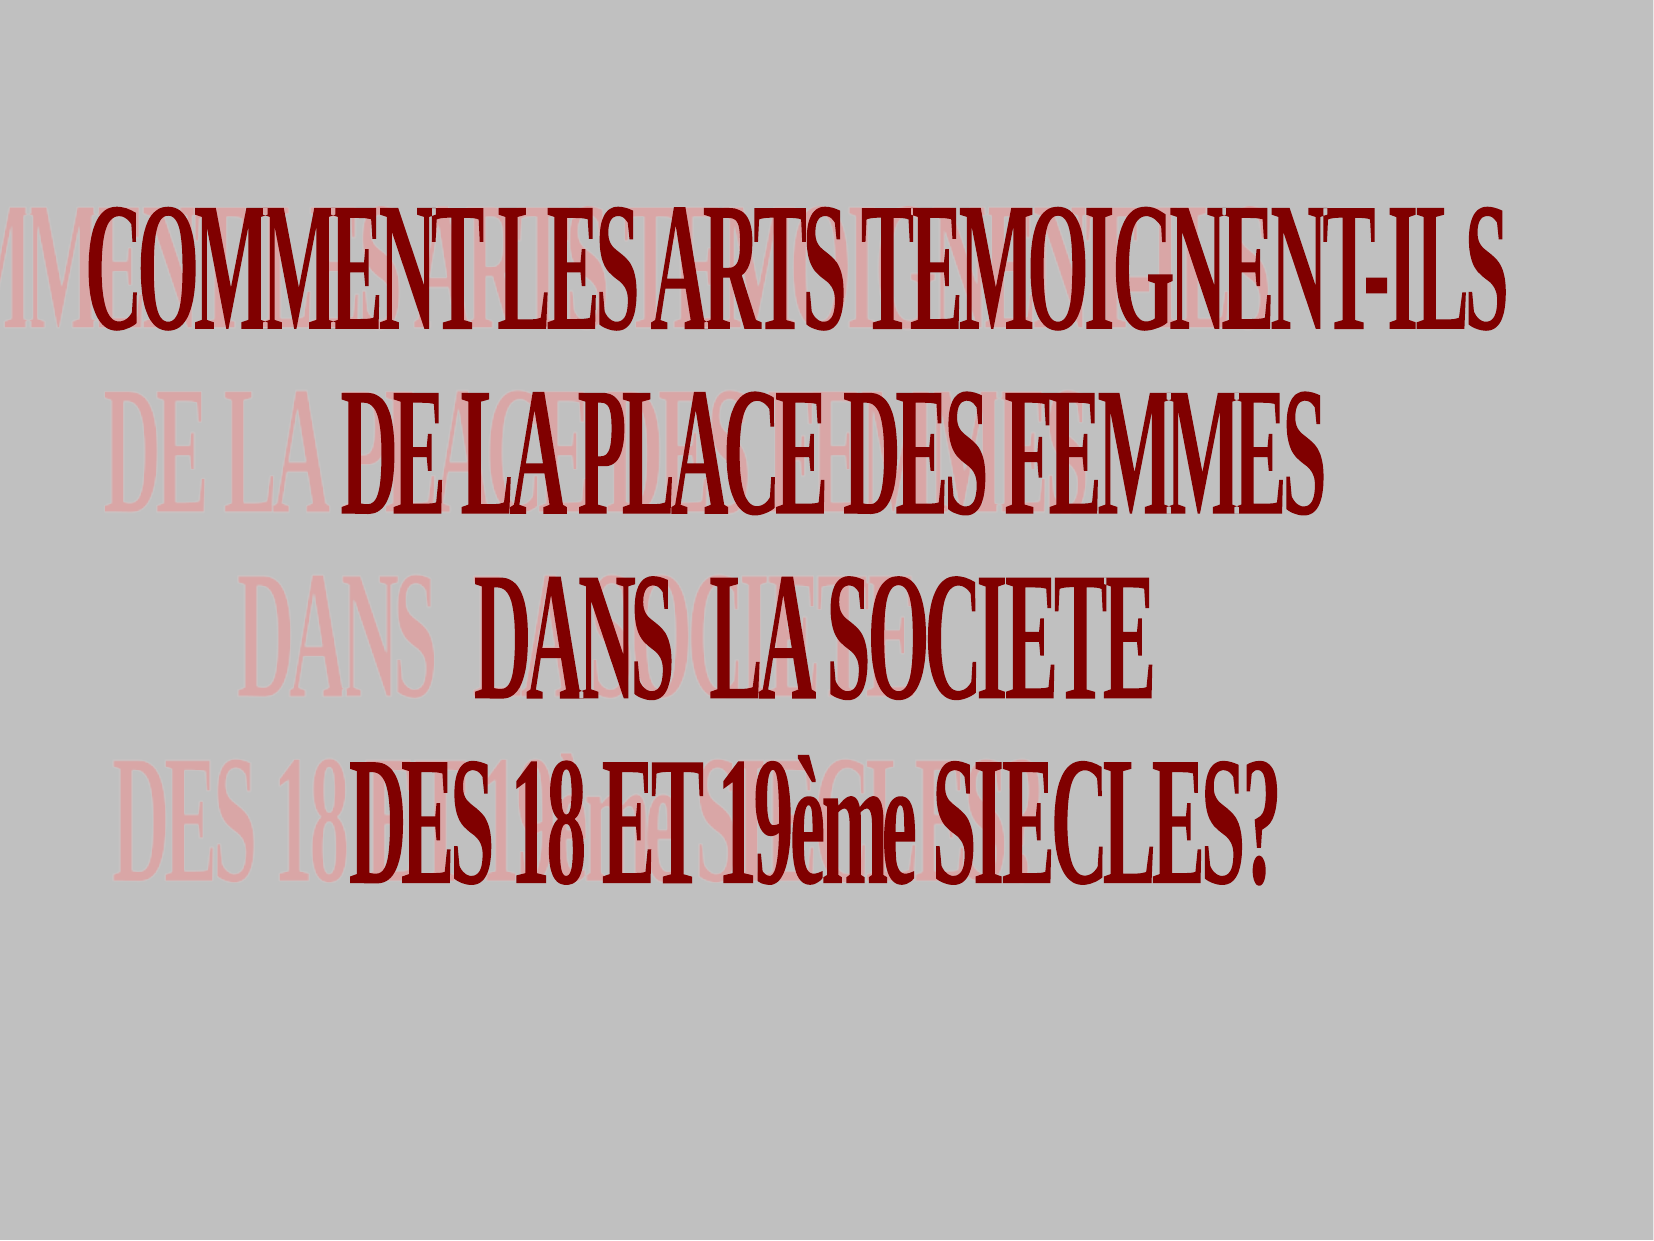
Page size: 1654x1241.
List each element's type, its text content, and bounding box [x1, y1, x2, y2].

text_box COMMENT LES ARTS TEMOIGNENT-ILS DE LA PLACE DES FEMMES DANS LA SOCIETE DES 18 ET 19ème SIECLES? [1204, 760, 1243, 885]
text_box COMMENT LES ARTS TEMOIGNENT-ILS DE LA PLACE DES FEMMES DANS LA SOCIETE DES 18 ET 19ème SIECLES? [516, 761, 547, 884]
text_box COMMENT LES ARTS TEMOIGNENT-ILS DE LA PLACE DES FEMMES DANS LA SOCIETE DES 18 ET 19ème SIECLES? [1115, 206, 1173, 331]
text_box COMMENT LES ARTS TEMOIGNENT-ILS DE LA PLACE DES FEMMES DANS LA SOCIETE DES 18 ET 19ème SIECLES? [380, 207, 484, 330]
text_box COMMENT LES ARTS TEMOIGNENT-ILS DE LA PLACE DES FEMMES DANS LA SOCIETE DES 18 ET 19ème SIECLES? [475, 577, 528, 699]
text_box COMMENT LES ARTS TEMOIGNENT-ILS DE LA PLACE DES FEMMES DANS LA SOCIETE DES 18 ET 19ème SIECLES? [1086, 207, 1113, 329]
text_box COMMENT LES ARTS TEMOIGNENT-ILS DE LA PLACE DES FEMMES DANS LA SOCIETE DES 18 ET 19ème SIECLES? [861, 207, 1033, 330]
text_box COMMENT LES ARTS TEMOIGNENT-ILS DE LA PLACE DES FEMMES DANS LA SOCIETE DES 18 ET 19ème SIECLES? [393, 392, 443, 514]
text_box COMMENT LES ARTS TEMOIGNENT-ILS DE LA PLACE DES FEMMES DANS LA SOCIETE DES 18 ET 19ème SIECLES? [498, 207, 596, 329]
text_box COMMENT LES ARTS TEMOIGNENT-ILS DE LA PLACE DES FEMMES DANS LA SOCIETE DES 18 ET 19ème SIECLES? [599, 206, 637, 331]
text_box COMMENT LES ARTS TEMOIGNENT-ILS DE LA PLACE DES FEMMES DANS LA SOCIETE DES 18 ET 19ème SIECLES? [978, 577, 1005, 699]
text_box COMMENT LES ARTS TEMOIGNENT-ILS DE LA PLACE DES FEMMES DANS LA SOCIETE DES 18 ET 19ème SIECLES? [896, 392, 945, 514]
text_box COMMENT LES ARTS TEMOIGNENT-ILS DE LA PLACE DES FEMMES DANS LA SOCIETE DES 18 ET 19ème SIECLES? [88, 206, 137, 331]
text_box COMMENT LES ARTS TEMOIGNENT-ILS DE LA PLACE DES FEMMES DANS LA SOCIETE DES 18 ET 19ème SIECLES? [195, 207, 380, 329]
text_box COMMENT LES ARTS TEMOIGNENT-ILS DE LA PLACE DES FEMMES DANS LA SOCIETE DES 18 ET 19ème SIECLES? [1054, 760, 1202, 885]
text_box COMMENT LES ARTS TEMOIGNENT-ILS DE LA PLACE DES FEMMES DANS LA SOCIETE DES 18 ET 19ème SIECLES? [830, 576, 868, 701]
text_box COMMENT LES ARTS TEMOIGNENT-ILS DE LA PLACE DES FEMMES DANS LA SOCIETE DES 18 ET 19ème SIECLES? [622, 391, 729, 514]
text_box COMMENT LES ARTS TEMOIGNENT-ILS DE LA PLACE DES FEMMES DANS LA SOCIETE DES 18 ET 19ème SIECLES? [1054, 577, 1153, 699]
text_box COMMENT LES ARTS TEMOIGNENT-ILS DE LA PLACE DES FEMMES DANS LA SOCIETE DES 18 ET 19ème SIECLES? [710, 576, 816, 699]
text_box COMMENT LES ARTS TEMOIGNENT-ILS DE LA PLACE DES FEMMES DANS LA SOCIETE DES 18 ET 19ème SIECLES? [726, 391, 775, 516]
text_box COMMENT LES ARTS TEMOIGNENT-ILS DE LA PLACE DES FEMMES DANS LA SOCIETE DES 18 ET 19ème SIECLES? [844, 392, 898, 515]
text_box COMMENT LES ARTS TEMOIGNENT-ILS DE LA PLACE DES FEMMES DANS LA SOCIETE DES 18 ET 19ème SIECLES? [723, 761, 754, 884]
text_box COMMENT LES ARTS TEMOIGNENT-ILS DE LA PLACE DES FEMMES DANS LA SOCIETE DES 18 ET 19ème SIECLES? [1468, 206, 1506, 331]
text_box COMMENT LES ARTS TEMOIGNENT-ILS DE LA PLACE DES FEMMES DANS LA SOCIETE DES 18 ET 19ème SIECLES? [792, 796, 916, 885]
text_box COMMENT LES ARTS TEMOIGNENT-ILS DE LA PLACE DES FEMMES DANS LA SOCIETE DES 18 ET 19ème SIECLES? [754, 206, 844, 331]
text_box COMMENT LES ARTS TEMOIGNENT-ILS DE LA PLACE DES FEMMES DANS LA SOCIETE DES 18 ET 19ème SIECLES? [776, 392, 825, 514]
text_box COMMENT LES ARTS TEMOIGNENT-ILS DE LA PLACE DES FEMMES DANS LA SOCIETE DES 18 ET 19ème SIECLES? [1006, 577, 1055, 699]
text_box COMMENT LES ARTS TEMOIGNENT-ILS DE LA PLACE DES FEMMES DANS LA SOCIETE DES 18 ET 19ème SIECLES? [936, 760, 974, 885]
text_box COMMENT LES ARTS TEMOIGNENT-ILS DE LA PLACE DES FEMMES DANS LA SOCIETE DES 18 ET 19ème SIECLES? [1246, 760, 1278, 848]
text_box COMMENT LES ARTS TEMOIGNENT-ILS DE LA PLACE DES FEMMES DANS LA SOCIETE DES 18 ET 19ème SIECLES? [526, 576, 636, 699]
text_box COMMENT LES ARTS TEMOIGNENT-ILS DE LA PLACE DES FEMMES DANS LA SOCIETE DES 18 ET 19ème SIECLES? [1005, 392, 1283, 514]
text_box COMMENT LES ARTS TEMOIGNENT-ILS DE LA PLACE DES FEMMES DANS LA SOCIETE DES 18 ET 19ème SIECLES? [975, 762, 1052, 884]
text_box COMMENT LES ARTS TEMOIGNENT-ILS DE LA PLACE DES FEMMES DANS LA SOCIETE DES 18 ET 19ème SIECLES? [461, 391, 567, 514]
text_box COMMENT LES ARTS TEMOIGNENT-ILS DE LA PLACE DES FEMMES DANS LA SOCIETE DES 18 ET 19ème SIECLES? [948, 391, 986, 516]
text_box COMMENT LES ARTS TEMOIGNENT-ILS DE LA PLACE DES FEMMES DANS LA SOCIETE DES 18 ET 19ème SIECLES? [578, 392, 625, 514]
text_box COMMENT LES ARTS TEMOIGNENT-ILS DE LA PLACE DES FEMMES DANS LA SOCIETE DES 18 ET 19ème SIECLES? [634, 576, 672, 701]
text_box COMMENT LES ARTS TEMOIGNENT-ILS DE LA PLACE DES FEMMES DANS LA SOCIETE DES 18 ET 19ème SIECLES? [871, 576, 977, 701]
text_box COMMENT LES ARTS TEMOIGNENT-ILS DE LA PLACE DES FEMMES DANS LA SOCIETE DES 18 ET 19ème SIECLES? [1170, 207, 1375, 330]
text_box COMMENT LES ARTS TEMOIGNENT-ILS DE LA PLACE DES FEMMES DANS LA SOCIETE DES 18 ET 19ème SIECLES? [402, 762, 451, 884]
text_box COMMENT LES ARTS TEMOIGNENT-ILS DE LA PLACE DES FEMMES DANS LA SOCIETE DES 18 ET 19ème SIECLES? [350, 762, 404, 884]
text_box COMMENT LES ARTS TEMOIGNENT-ILS DE LA PLACE DES FEMMES DANS LA SOCIETE DES 18 ET 19ème SIECLES? [548, 760, 584, 885]
text_box COMMENT LES ARTS TEMOIGNENT-ILS DE LA PLACE DES FEMMES DANS LA SOCIETE DES 18 ET 19ème SIECLES? [140, 206, 196, 331]
text_box COMMENT LES ARTS TEMOIGNENT-ILS DE LA PLACE DES FEMMES DANS LA SOCIETE DES 18 ET 19ème SIECLES? [602, 762, 652, 884]
text_box COMMENT LES ARTS TEMOIGNENT-ILS DE LA PLACE DES FEMMES DANS LA SOCIETE DES 18 ET 19ème SIECLES? [755, 760, 791, 885]
text_box COMMENT LES ARTS TEMOIGNENT-ILS DE LA PLACE DES FEMMES DANS LA SOCIETE DES 18 ET 19ème SIECLES? [454, 760, 492, 885]
text_box COMMENT LES ARTS TEMOIGNENT-ILS DE LA PLACE DES FEMMES DANS LA SOCIETE DES 18 ET 19ème SIECLES? [1389, 207, 1466, 329]
text_box COMMENT LES ARTS TEMOIGNENT-ILS DE LA PLACE DES FEMMES DANS LA SOCIETE DES 18 ET 19ème SIECLES? [651, 207, 762, 330]
text_box COMMENT LES ARTS TEMOIGNENT-ILS DE LA PLACE DES FEMMES DANS LA SOCIETE DES 18 ET 19ème SIECLES? [1286, 391, 1324, 516]
text_box COMMENT LES ARTS TEMOIGNENT-ILS DE LA PLACE DES FEMMES DANS LA SOCIETE DES 18 ET 19ème SIECLES? [1030, 206, 1086, 331]
text_box COMMENT LES ARTS TEMOIGNENT-ILS DE LA PLACE DES FEMMES DANS LA SOCIETE DES 18 ET 19ème SIECLES? [341, 392, 395, 515]
text_box COMMENT LES ARTS TEMOIGNENT-ILS DE LA PLACE DES FEMMES DANS LA SOCIETE DES 18 ET 19ème SIECLES? [651, 762, 704, 884]
